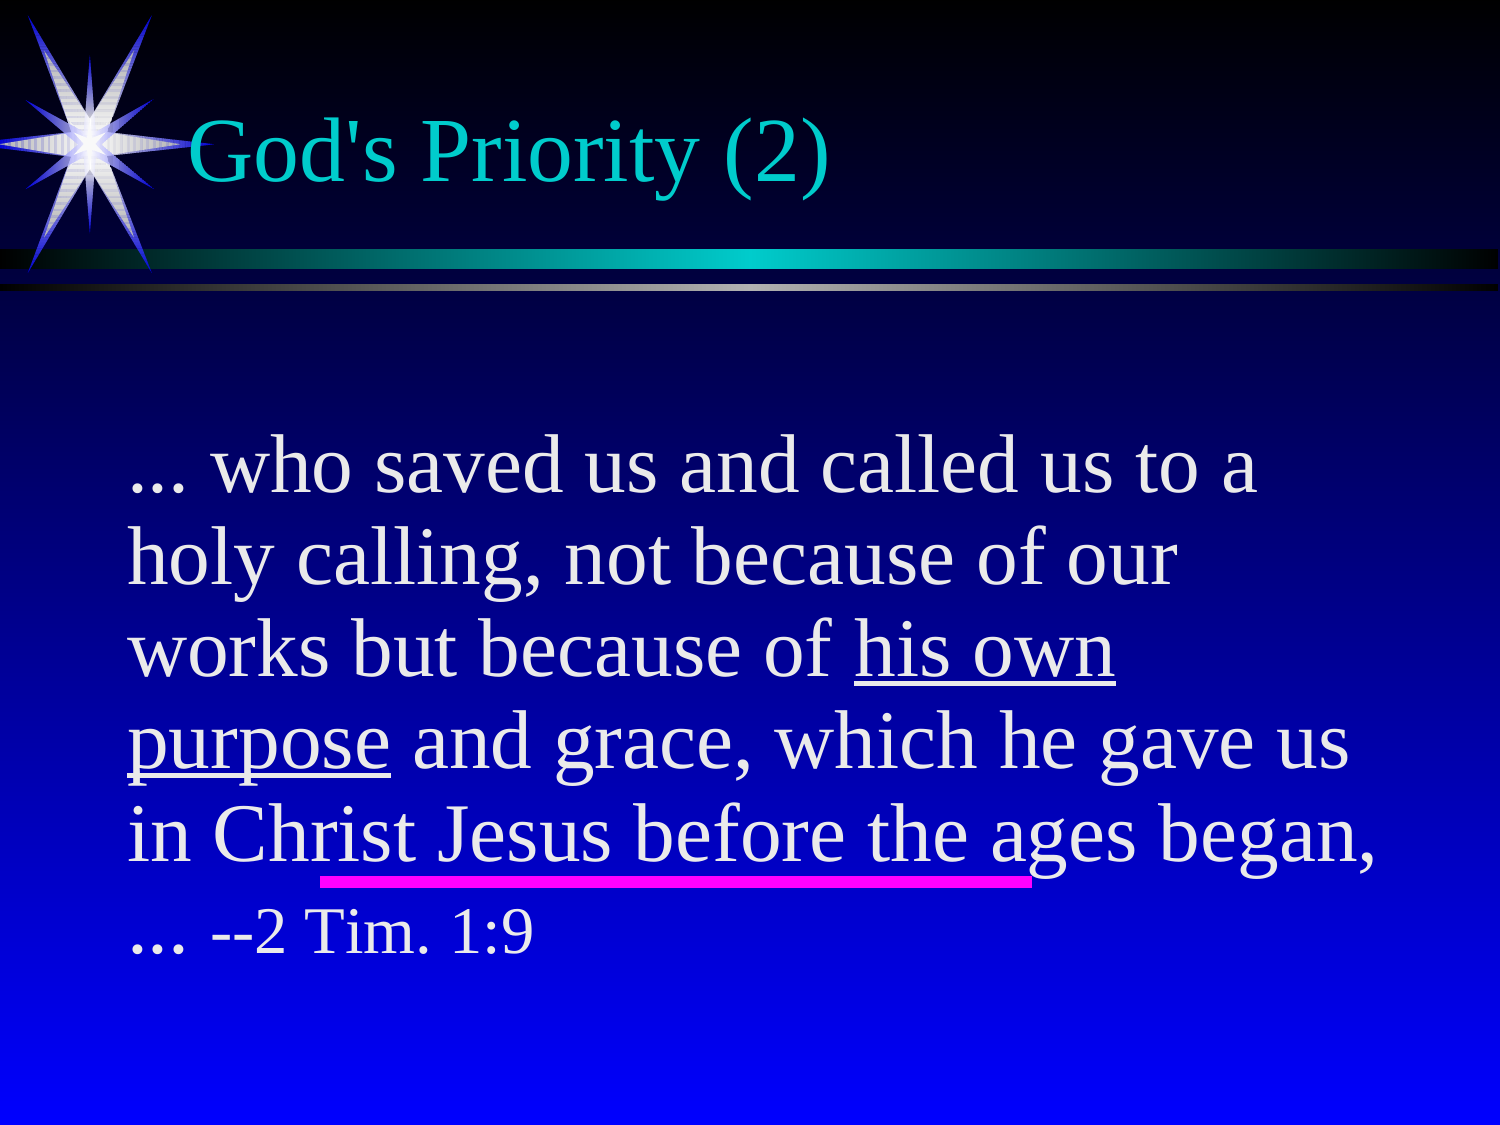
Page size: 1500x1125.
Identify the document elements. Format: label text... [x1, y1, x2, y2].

text_box ... who saved us and called us to a holy calling, not because of our works but because of his own purpose and grace, which he gave us in Christ Jesus before the ages began, ... --2 Tim. 1:9 [112, 410, 1406, 961]
title God's Priority (2) [187, 56, 1463, 244]
